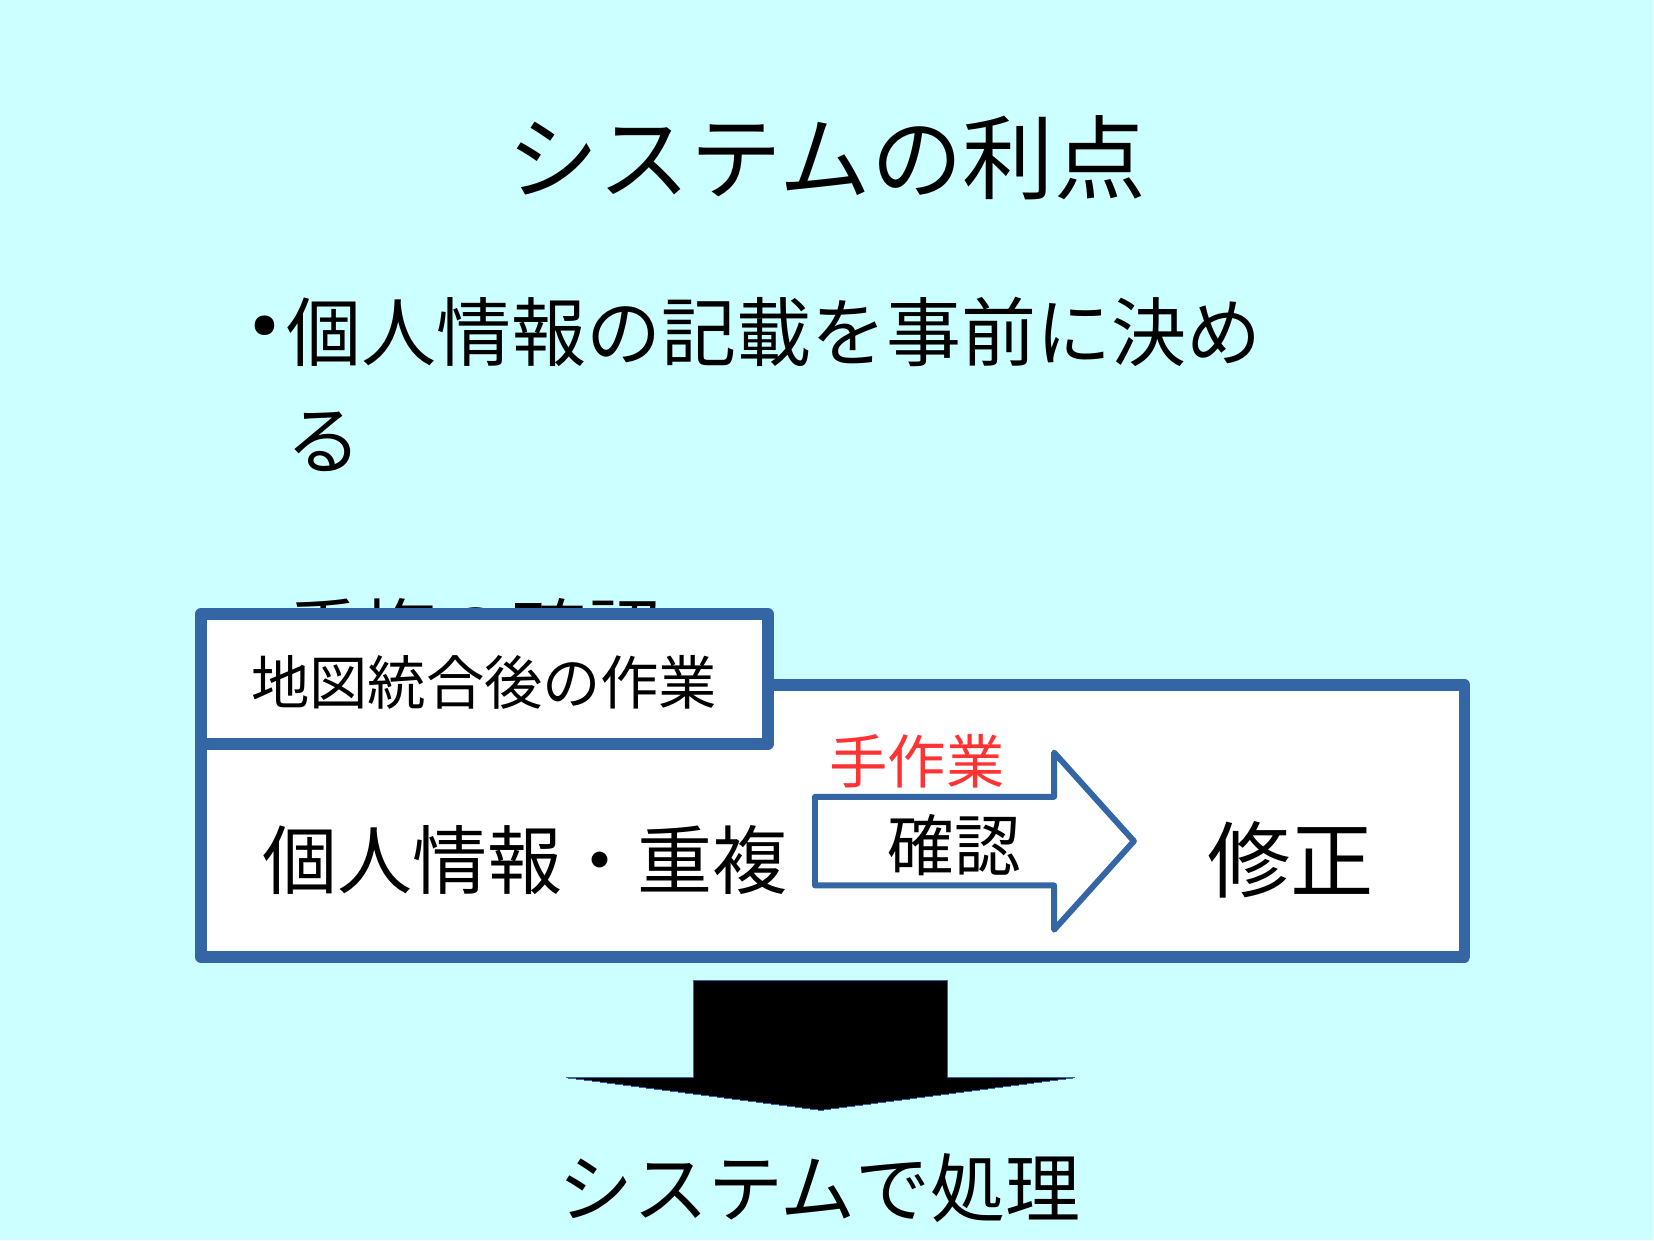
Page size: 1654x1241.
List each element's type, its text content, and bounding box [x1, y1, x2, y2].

text_box 手作業 [814, 708, 1111, 804]
text_box 確認 [814, 804, 1134, 930]
text_box [566, 980, 1075, 1111]
text_box 個人情報・重複 [212, 793, 875, 1004]
title システムの利点 [82, 49, 1571, 257]
text_box 地図統合後の作業 [200, 614, 768, 745]
text_box 個人情報の記載を事前に決める 重複の確認 [236, 265, 1347, 544]
text_box システムで処理 [543, 1122, 1501, 1241]
text_box [200, 685, 1465, 957]
text_box 修正 [1192, 787, 1477, 887]
